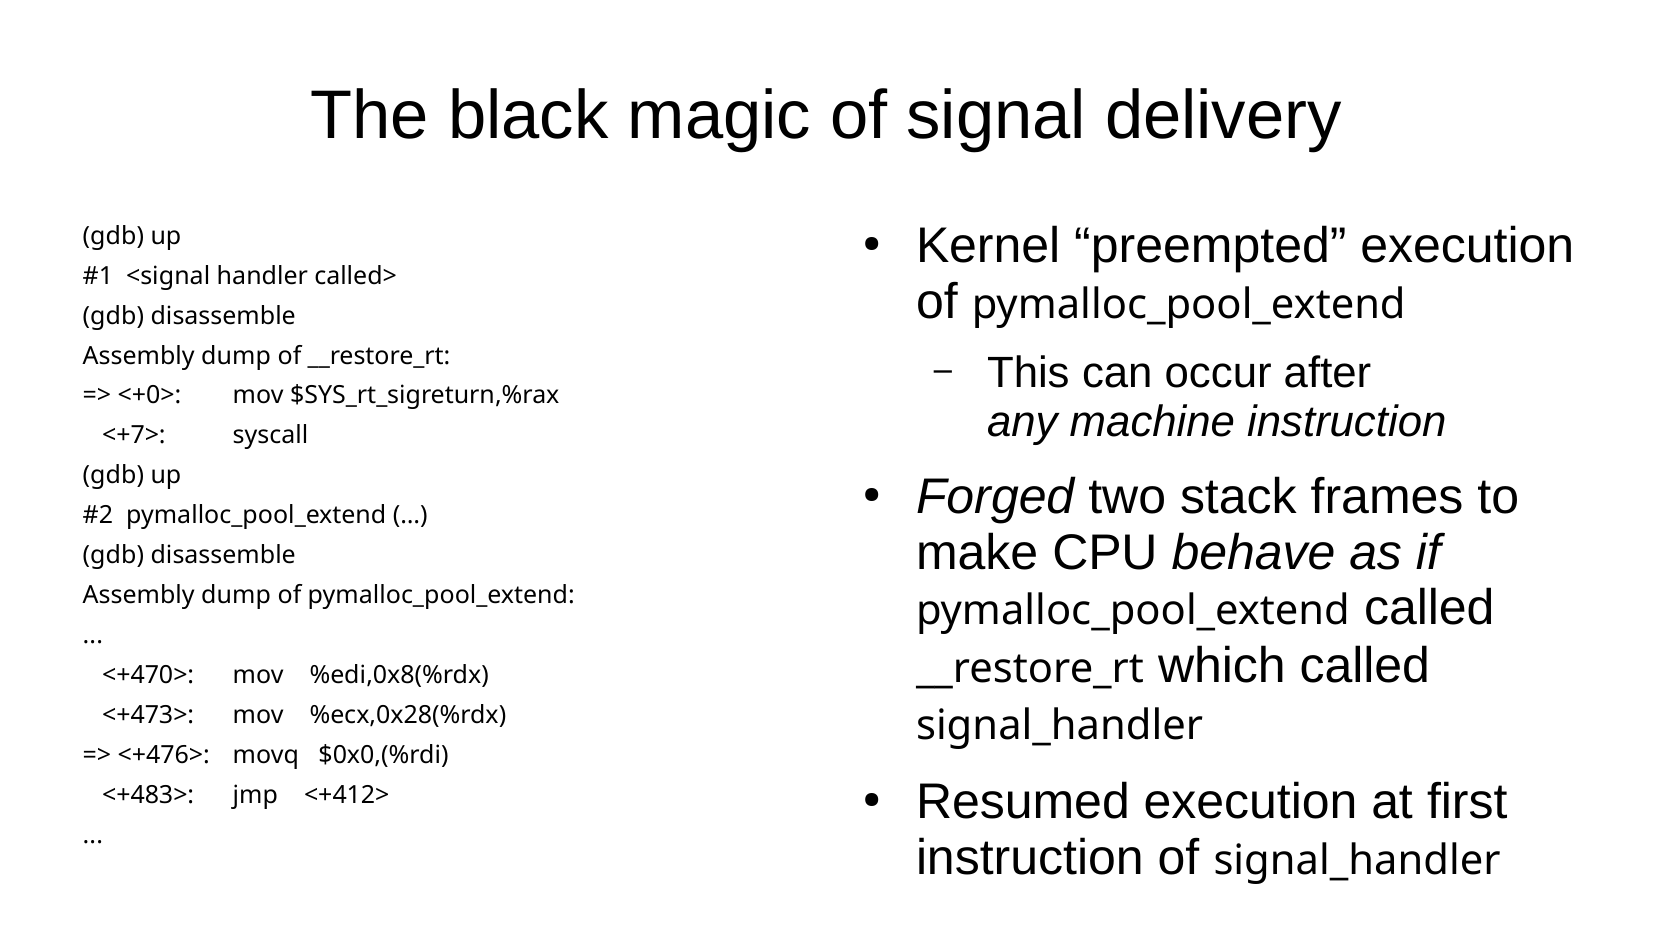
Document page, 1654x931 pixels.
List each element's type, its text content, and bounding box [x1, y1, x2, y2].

title The black magic of signal delivery [82, 37, 1571, 193]
list (gdb) up #1 <signal handler called> (gdb) disassemble Assembly dump of __restore_rt: => <+0>: mov $SYS_rt_sigreturn,%rax <+7>: syscall (gdb) up #2 pymalloc_pool_extend (…) (gdb) disassemble Assembly dump of pymalloc_pool_extend: ... <+470>: mov %edi,0x8(%rdx) <+473>: mov %ecx,0x28(%rdx) => <+476>: movq $0x0,(%rdi) <+483>: jmp <+412> ... [82, 217, 809, 900]
list Kernel “preempted” execution of pymalloc_pool_extend This can occur after any machine instruction Forged two stack frames to make CPU behave as if pymalloc_pool_extend called __restore_rt which called signal_handler Resumed execution at first instruction of signal_handler [845, 217, 1613, 900]
